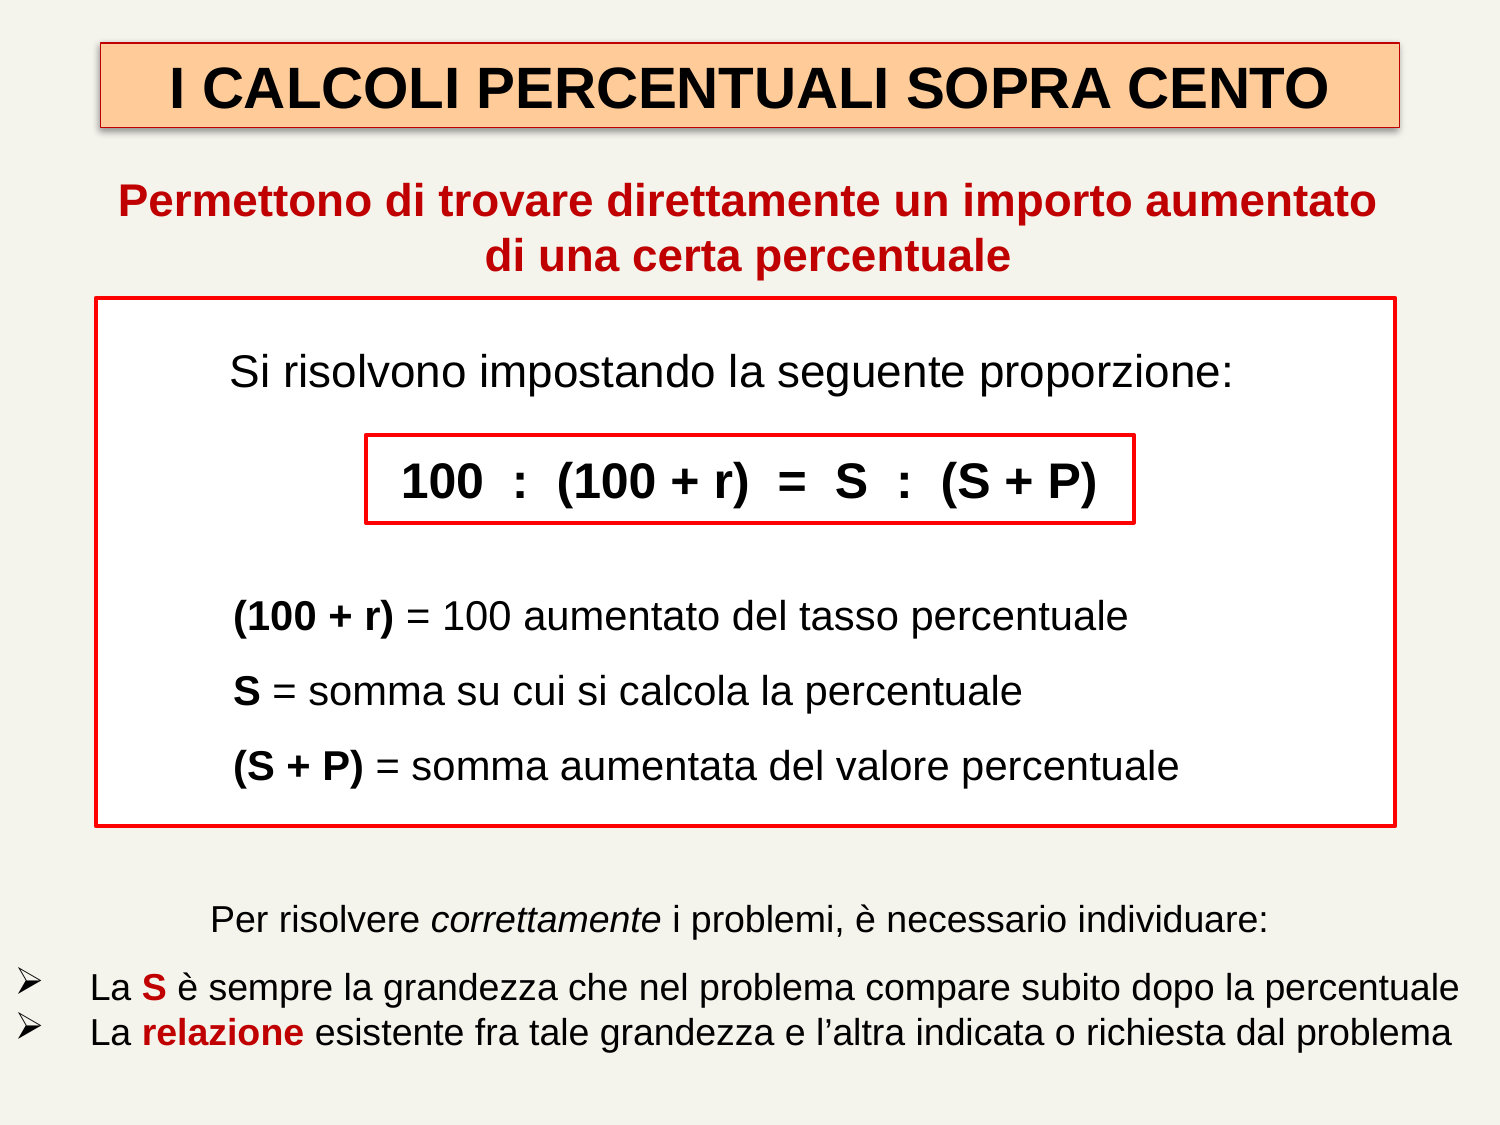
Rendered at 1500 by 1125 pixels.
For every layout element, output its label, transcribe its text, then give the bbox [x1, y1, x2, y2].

text_box La S è sempre la grandezza che nel problema compare subito dopo la percentuale La relazione esistente fra tale grandezza e l’altra indicata o richiesta dal problema [0, 955, 1483, 1106]
text_box 100 : (100 + r) = S : (S + P) [366, 434, 1134, 523]
text_box Permettono di trovare direttamente un importo aumentato di una certa percentuale [98, 163, 1398, 289]
text_box [95, 297, 1396, 827]
text_box Si risolvono impostando la seguente proporzione: [135, 334, 1329, 404]
text_box (100 + r) = 100 aumentato del tasso percentuale S = somma su cui si calcola la percentuale (S + P) = somma aumentata del valore percentuale [218, 555, 1329, 796]
text_box I CALCOLI PERCENTUALI SOPRA CENTO [100, 42, 1400, 128]
text_box Per risolvere correttamente i problemi, è necessario individuare: [83, 887, 1396, 948]
